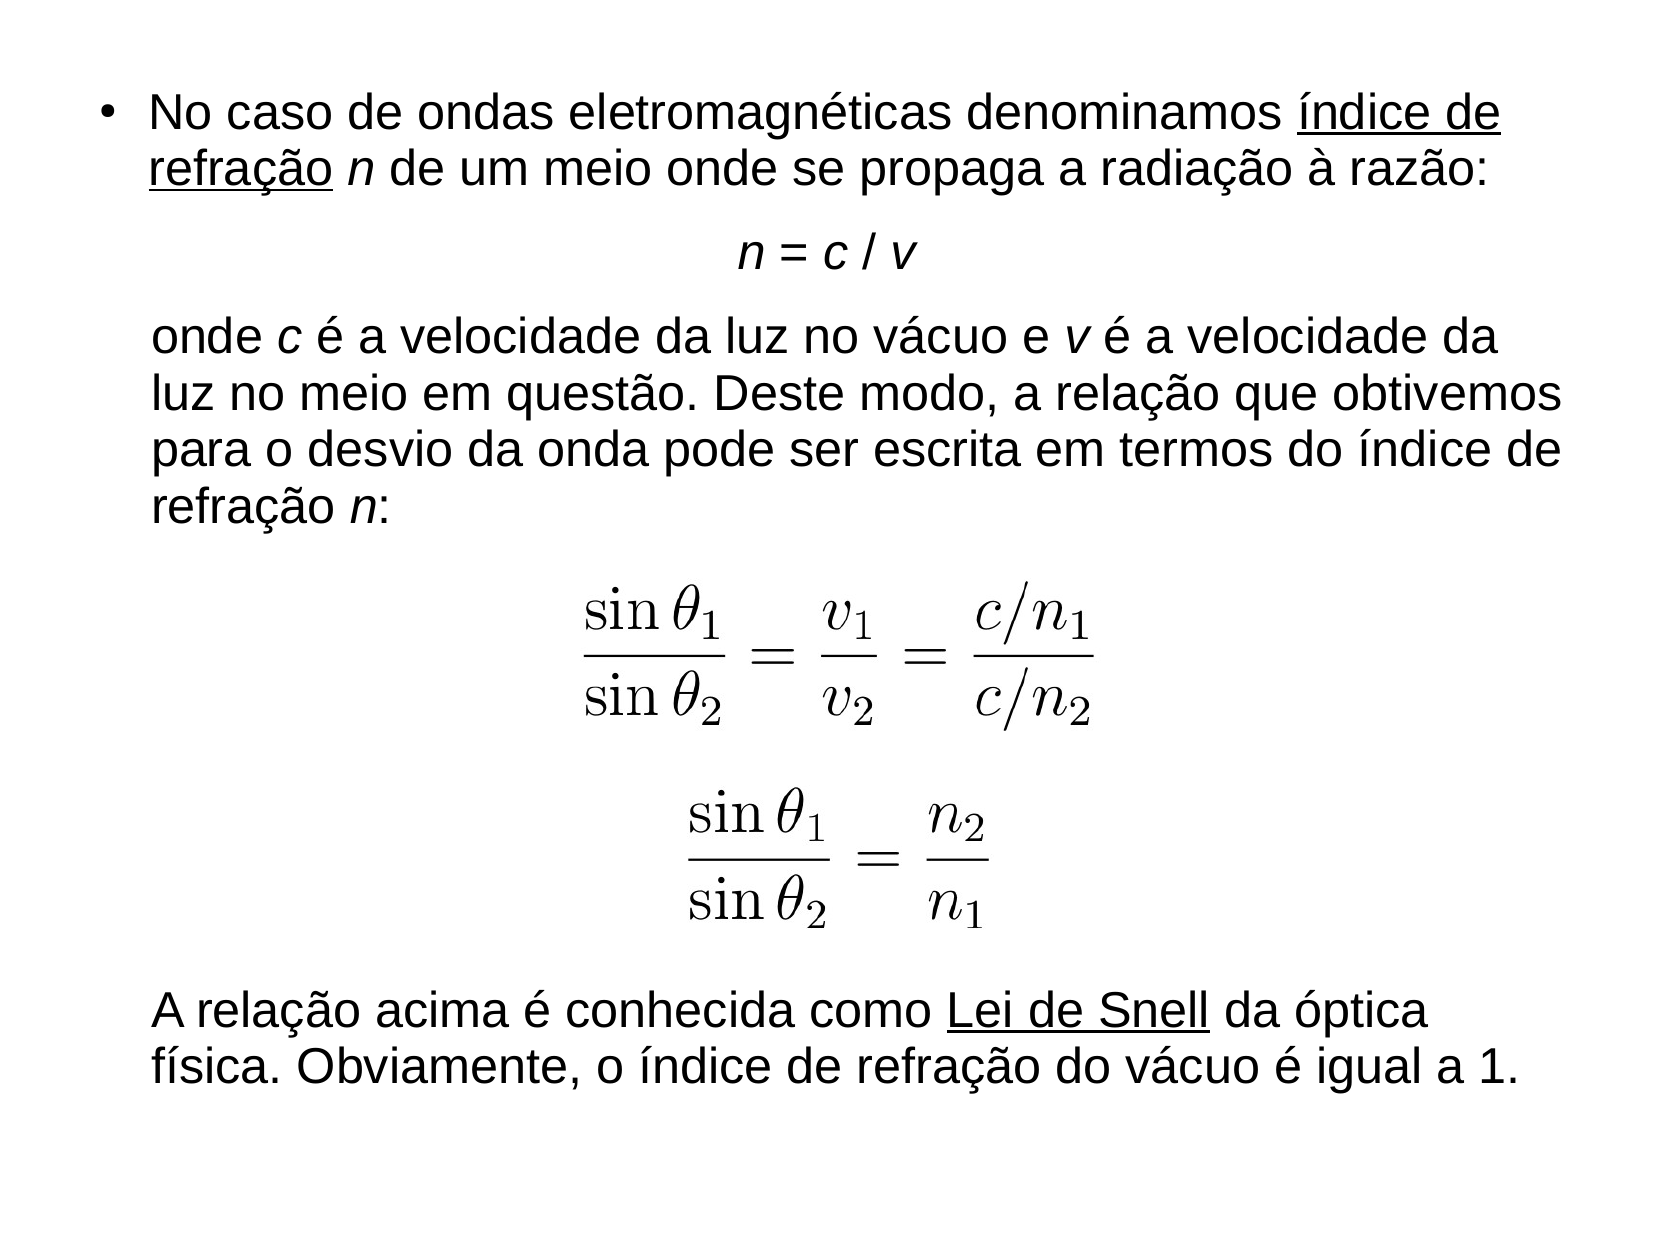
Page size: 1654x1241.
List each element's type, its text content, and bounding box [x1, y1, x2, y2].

picture [564, 555, 1117, 949]
list No caso de ondas eletromagnéticas denominamos índice de refração n de um meio onde se propaga a radiação à razão: n = c / v onde c é a velocidade da luz no vácuo e v é a velocidade da luz no meio em questão. Deste modo, a relação que obtivemos para o desvio da onda pode ser escrita em termos do índice de refração n: A relação acima é conhecida como Lei de Snell da óptica física. Obviamente, o índice de refração do vácuo é igual a 1. [82, 83, 1571, 1111]
